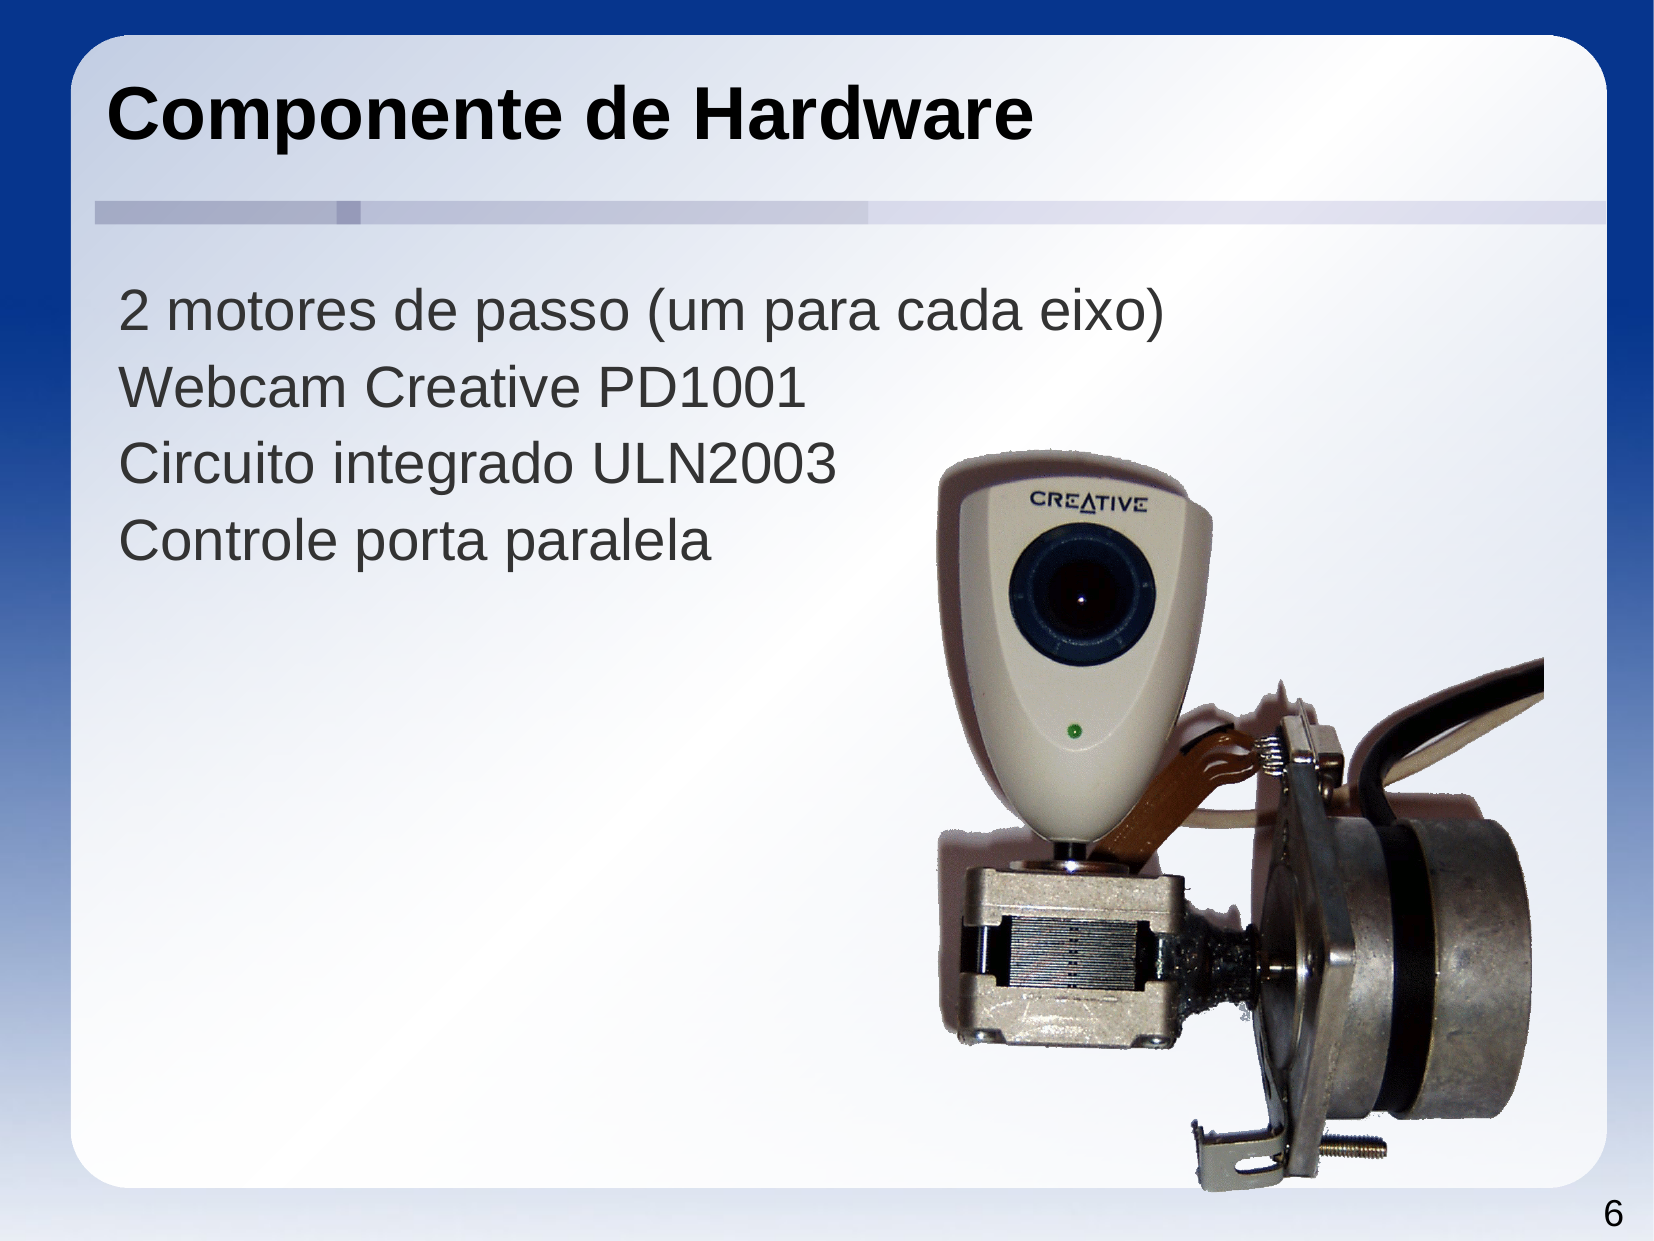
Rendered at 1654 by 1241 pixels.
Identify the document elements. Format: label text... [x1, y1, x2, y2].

list 2 motores de passo (um para cada eixo) Webcam Creative PD1001 Circuito integrado ULN2003 Controle porta paralela [100, 277, 1577, 1193]
picture [0, 0, 1654, 1241]
title Componente de Hardware [106, 49, 1583, 178]
